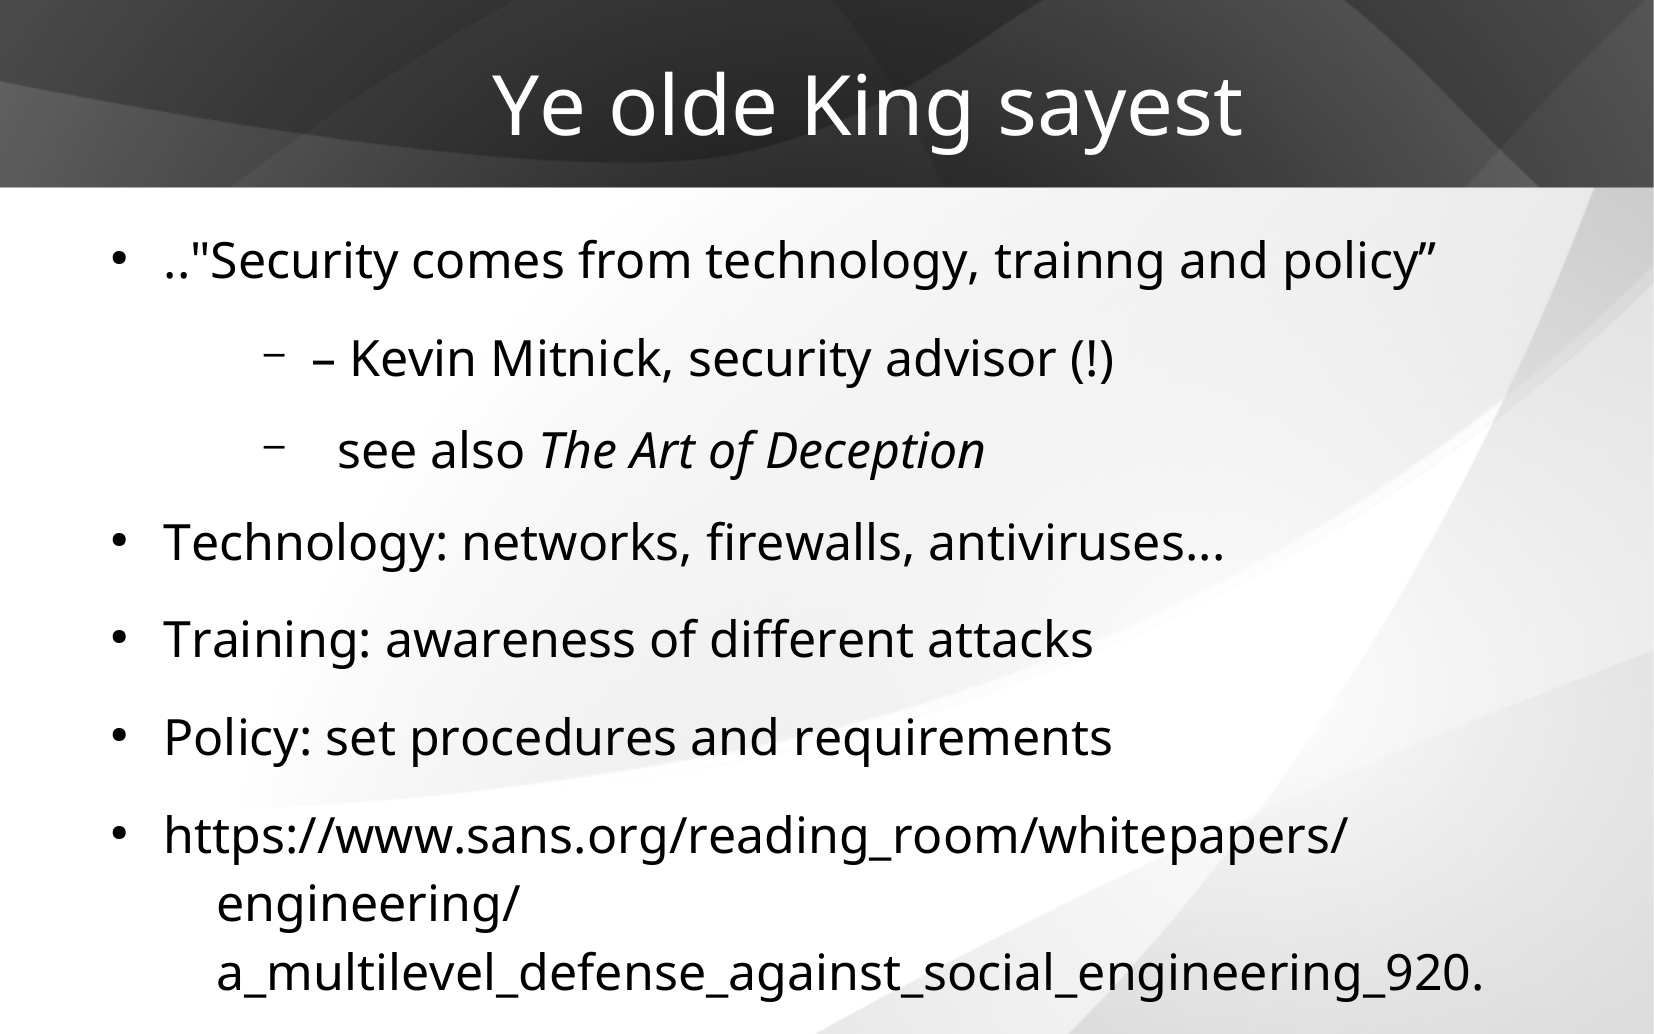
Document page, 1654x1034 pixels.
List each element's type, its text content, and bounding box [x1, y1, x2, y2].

picture [0, 0, 1654, 1034]
list .."Security comes from technology, trainng and policy” – Kevin Mitnick, security advisor (!) see also The Art of Deception Technology: networks, firewalls, antiviruses... Training: awareness of different attacks Policy: set procedures and requirements https://www.sans.org/reading_room/whitepapers/engineering/a_multilevel_defense_against_social_engineering_920. [75, 225, 1613, 1013]
title Ye olde King sayest [124, 0, 1613, 208]
